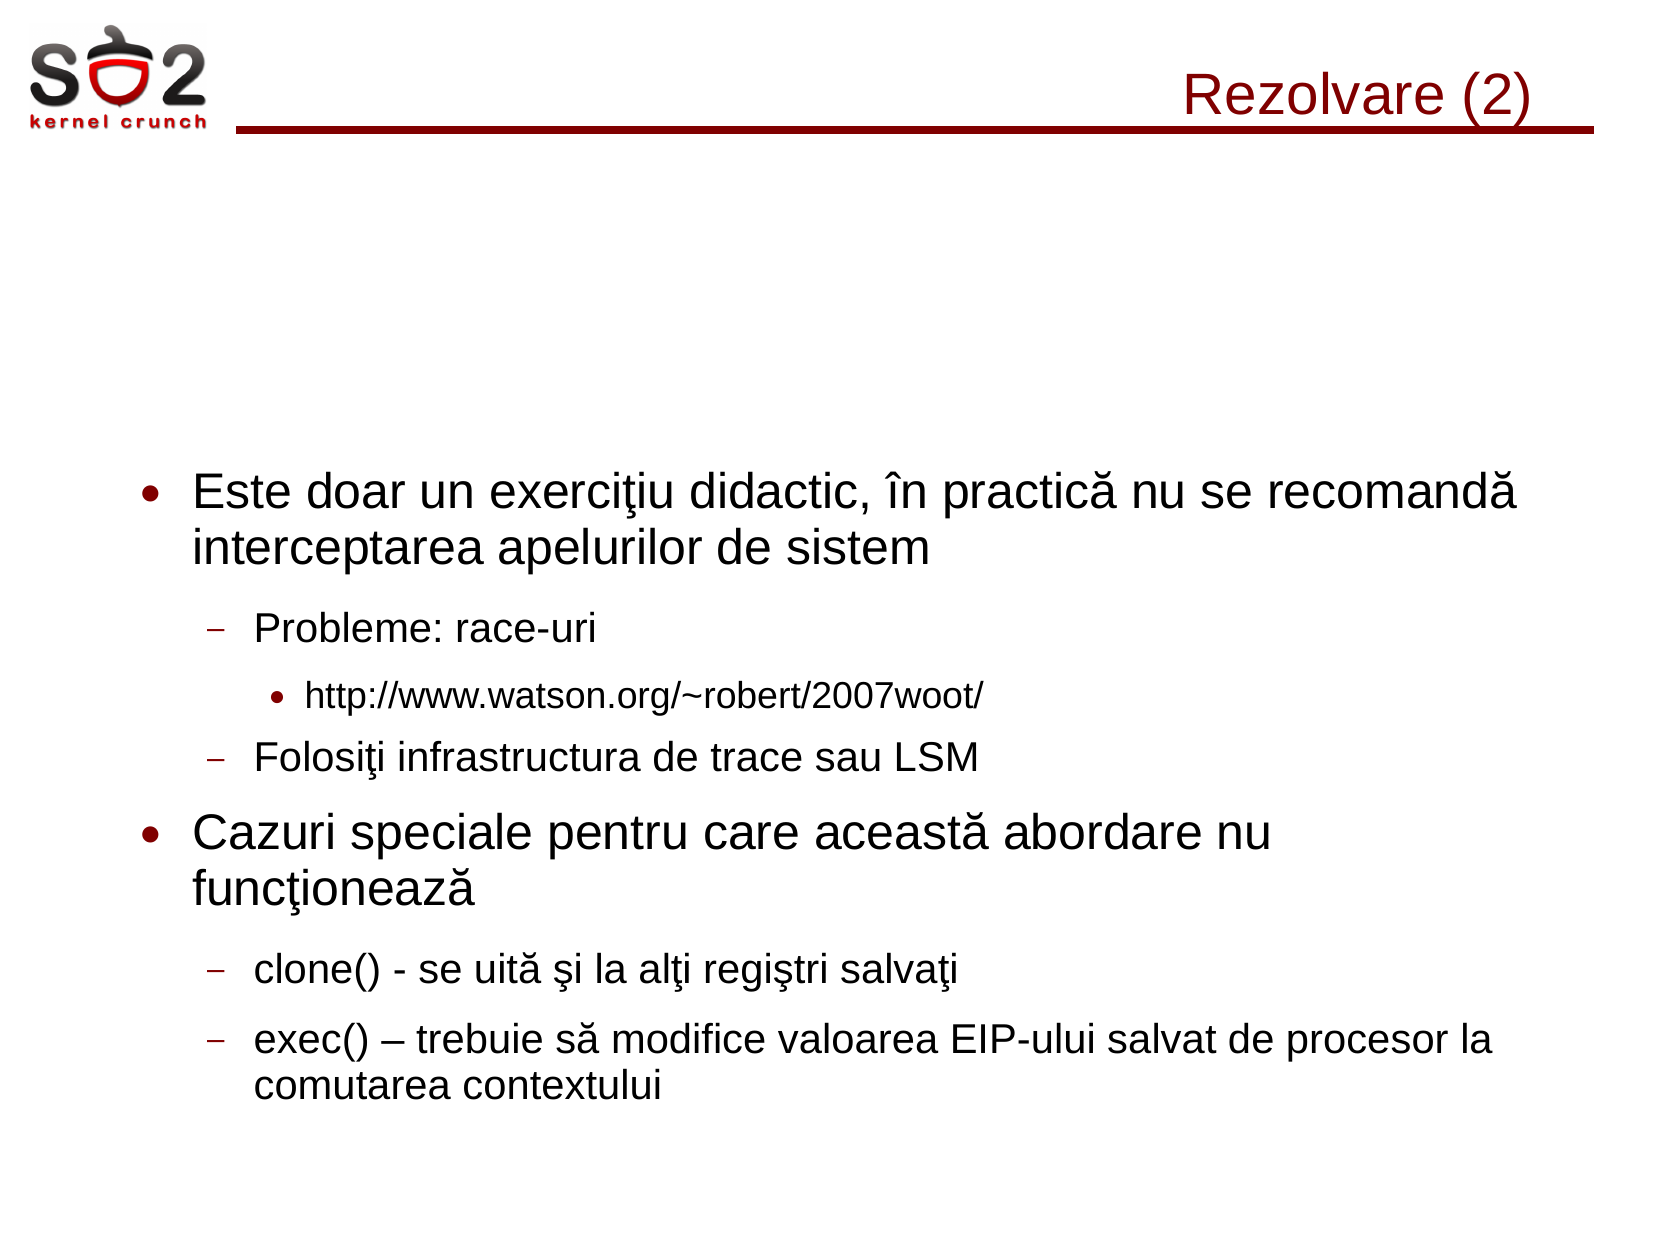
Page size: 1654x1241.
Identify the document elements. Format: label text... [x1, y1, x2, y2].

title Rezolvare (2) [121, 11, 1534, 178]
picture [29, 23, 121, 130]
list Este doar un exerciţiu didactic, în practică nu se recomandă interceptarea apelurilor de sistem Probleme: race-uri http://www.watson.org/~robert/2007woot/ Folosiţi infrastructura de trace sau LSM Cazuri speciale pentru care această abordare nu funcţionează clone() - se uită şi la alţi regiştri salvaţi exec() – trebuie să modifice valoarea EIP-ului salvat de procesor la comutarea contextului [121, 395, 1534, 1177]
